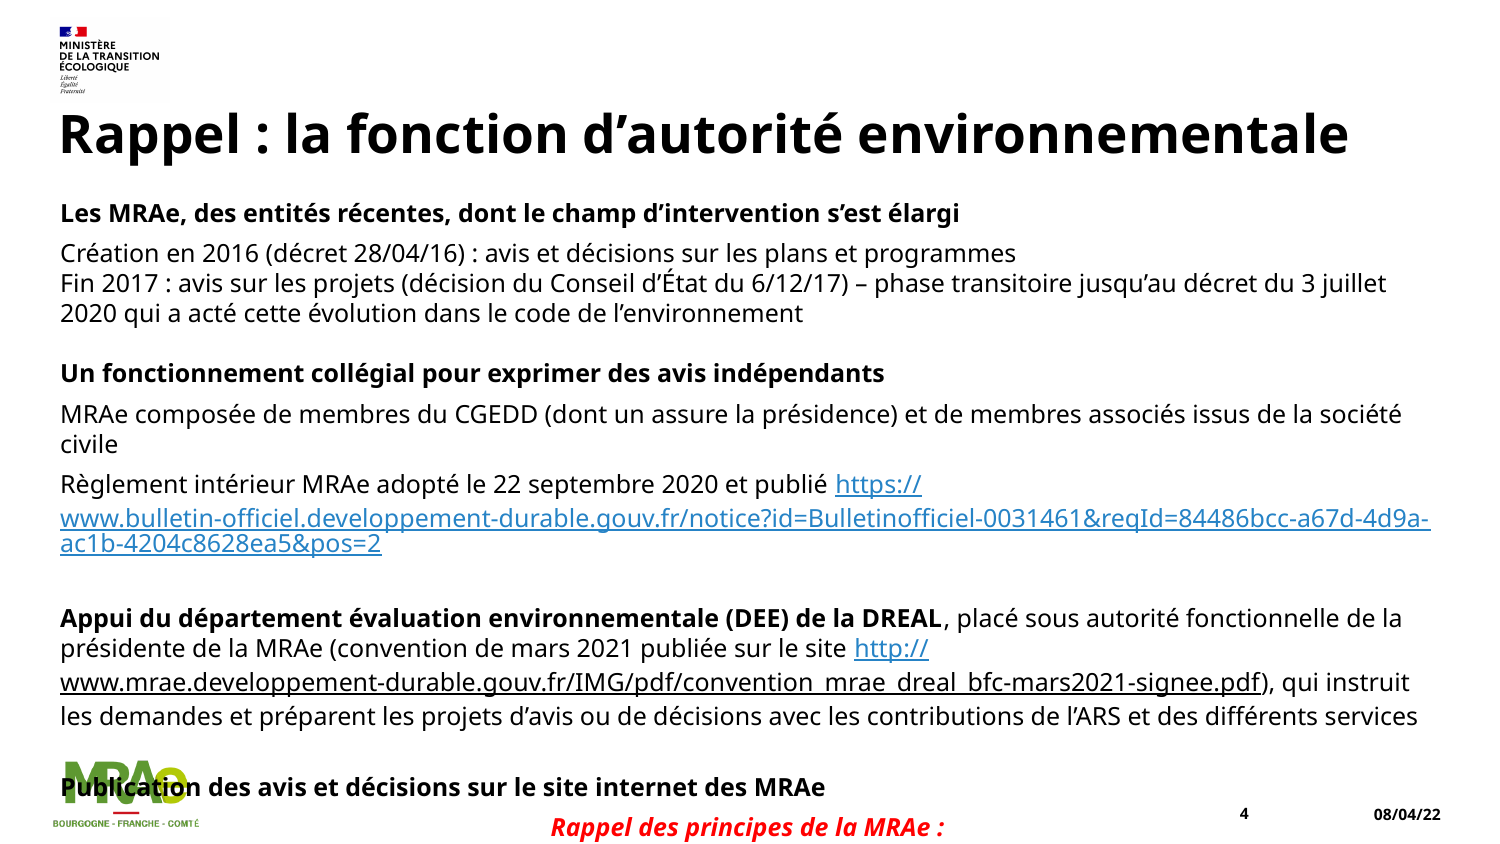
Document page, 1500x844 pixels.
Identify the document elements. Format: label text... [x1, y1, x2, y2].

title Rappel : la fonction d’autorité environnementale [59, 108, 1441, 227]
slide_number 08/04/22 [1249, 784, 1441, 844]
list Les MRAe, des entités récentes, dont le champ d’intervention s’est élargi Création en 2016 (décret 28/04/16) : avis et décisions sur les plans et programmes Fin 2017 : avis sur les projets (décision du Conseil d’État du 6/12/17) – phase transitoire jusqu’au décret du 3 juillet 2020 qui a acté cette évolution dans le code de l’environnement Un fonctionnement collégial pour exprimer des avis indépendants MRAe composée de membres du CGEDD (dont un assure la présidence) et de membres associés issus de la société civile Règlement intérieur MRAe adopté le 22 septembre 2020 et publié https://www.bulletin-officiel.developpement-durable.gouv.fr/notice?id=Bulletinofficiel-0031461&reqId=84486bcc-a67d-4d9a-ac1b-4204c8628ea5&pos=2 Appui du département évaluation environnementale (DEE) de la DREAL, placé sous autorité fonctionnelle de la présidente de la MRAe (convention de mars 2021 publiée sur le site http://www.mrae.developpement-durable.gouv.fr/IMG/pdf/convention_mrae_dreal_bfc-mars2021-signee.pdf), qui instruit les demandes et préparent les projets d’avis ou de décisions avec les contributions de l’ARS et des différents services Publication des avis et décisions sur le site internet des MRAe Rappel des principes de la MRAe : Indépendance - Transparence - Collégialité [60, 197, 1442, 738]
picture [50, 17, 170, 103]
picture [45, 752, 207, 838]
slide_number <numéro> [1027, 784, 1249, 844]
